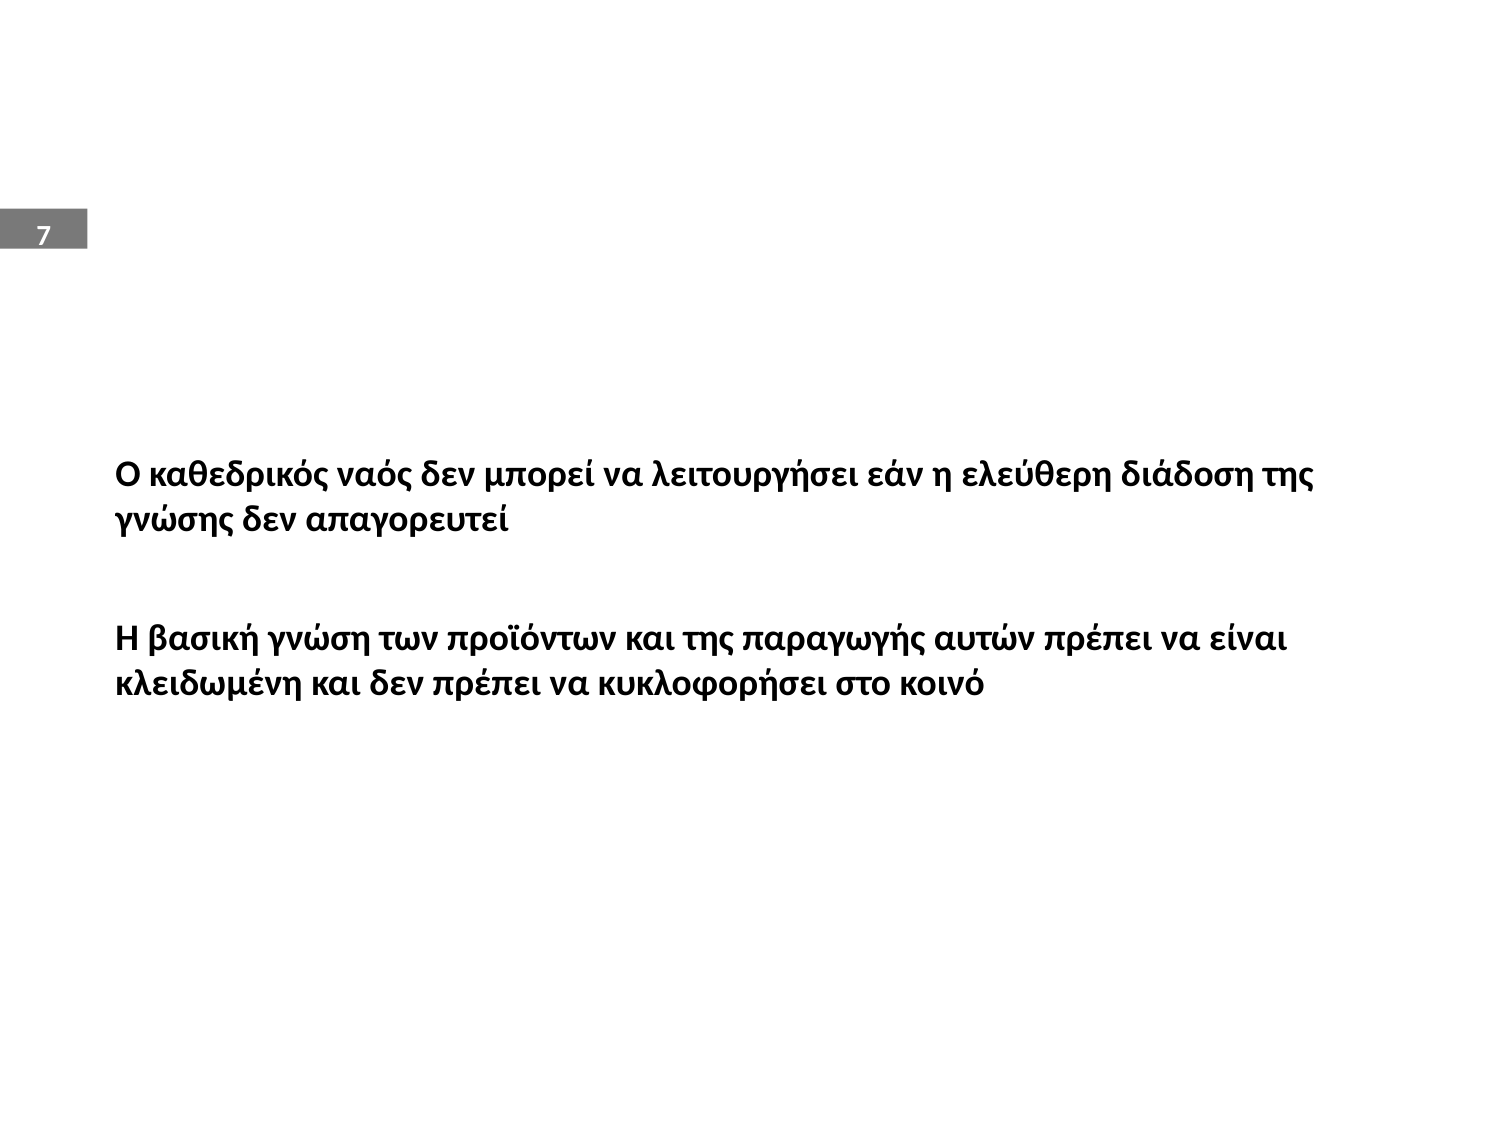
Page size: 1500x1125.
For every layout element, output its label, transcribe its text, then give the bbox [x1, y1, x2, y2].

text_box [0, 208, 88, 249]
list Ο καθεδρικός ναός δεν μπορεί να λειτουργήσει εάν η ελεύθερη διάδοση της γνώσης δεν απαγορευτεί Η βασική γνώση των προϊόντων και της παραγωγής αυτών πρέπει να είναι κλειδωμένη και δεν πρέπει να κυκλοφορήσει στο κοινό [100, 262, 1438, 1006]
